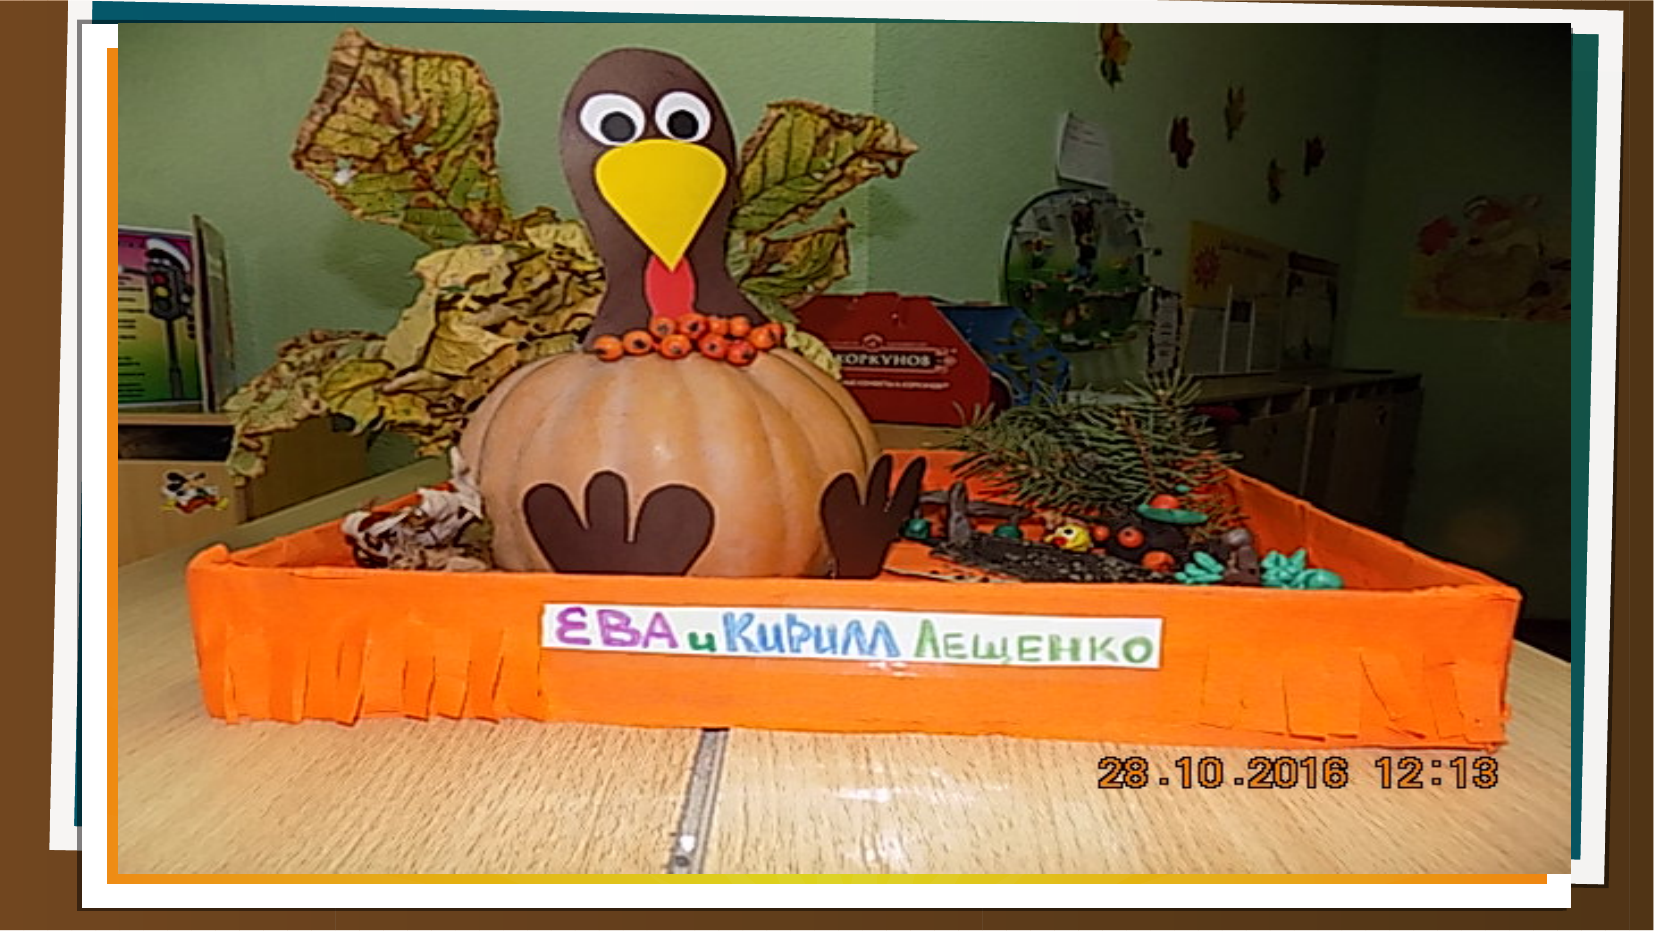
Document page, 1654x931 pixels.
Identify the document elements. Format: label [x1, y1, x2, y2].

picture [118, 23, 1571, 875]
